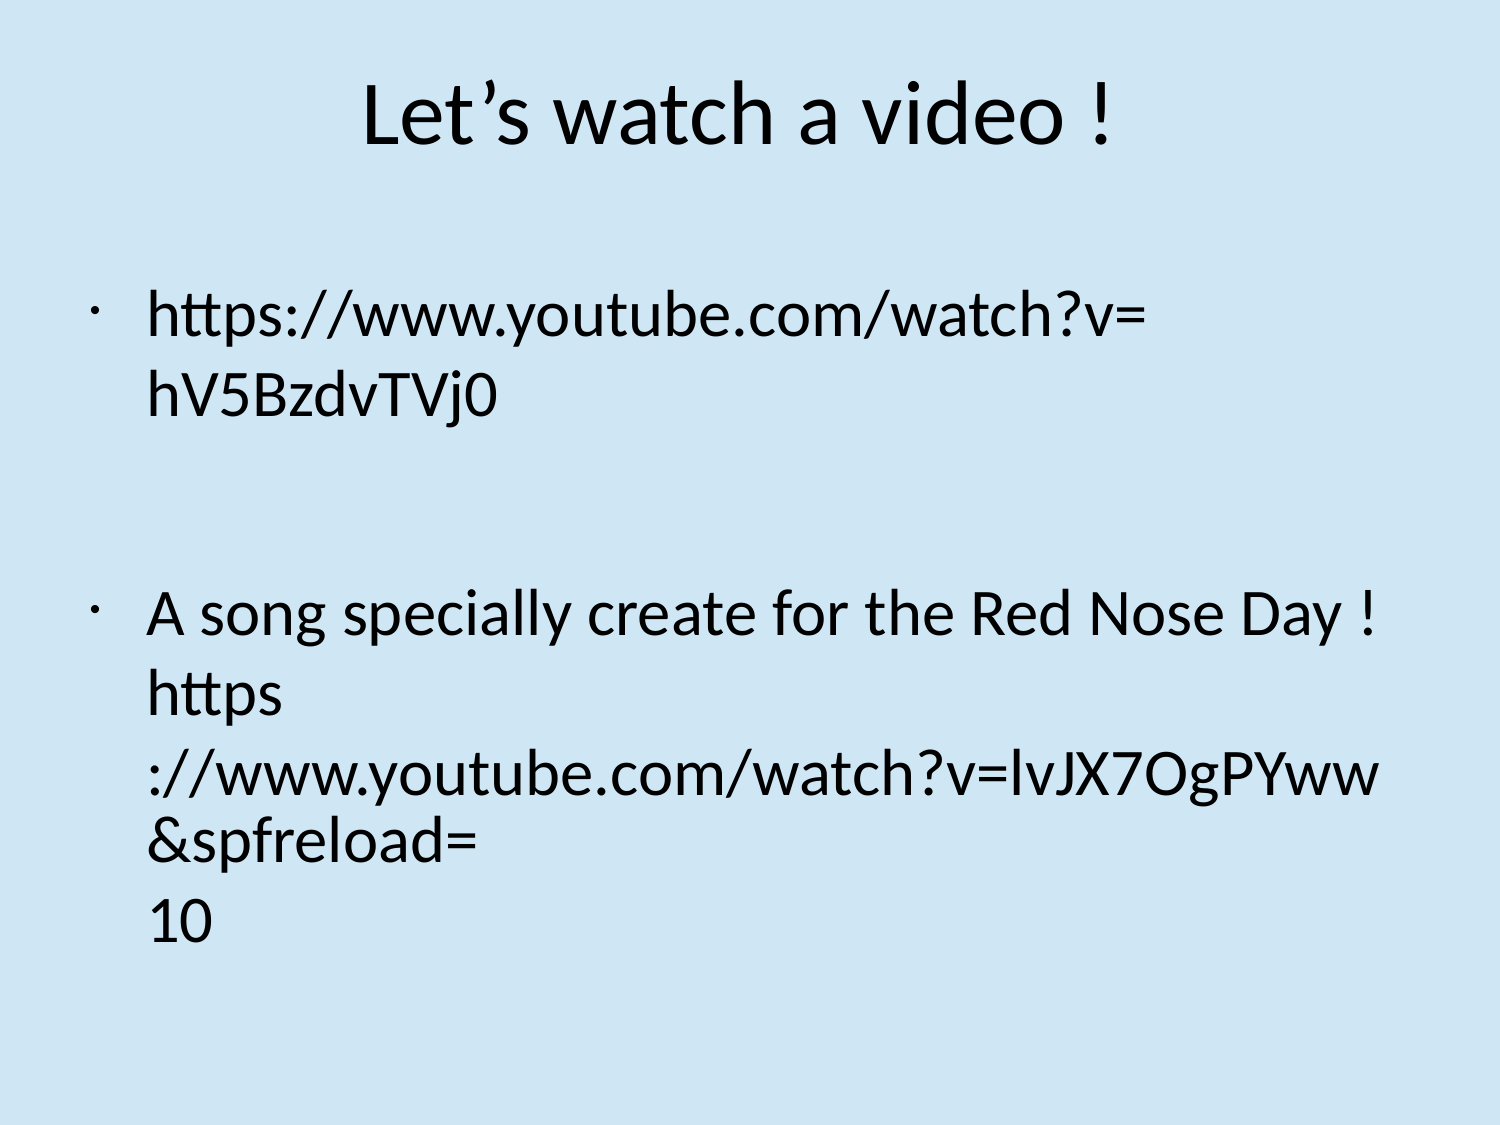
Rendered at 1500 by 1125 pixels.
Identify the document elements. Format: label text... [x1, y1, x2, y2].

list https://www.youtube.com/watch?v=hV5BzdvTVj0 A song specially create for the Red Nose Day !https://www.youtube.com/watch?v=lvJX7OgPYww&spfreload=10 [75, 262, 1425, 1005]
title Let’s watch a video ! [75, 45, 1425, 233]
